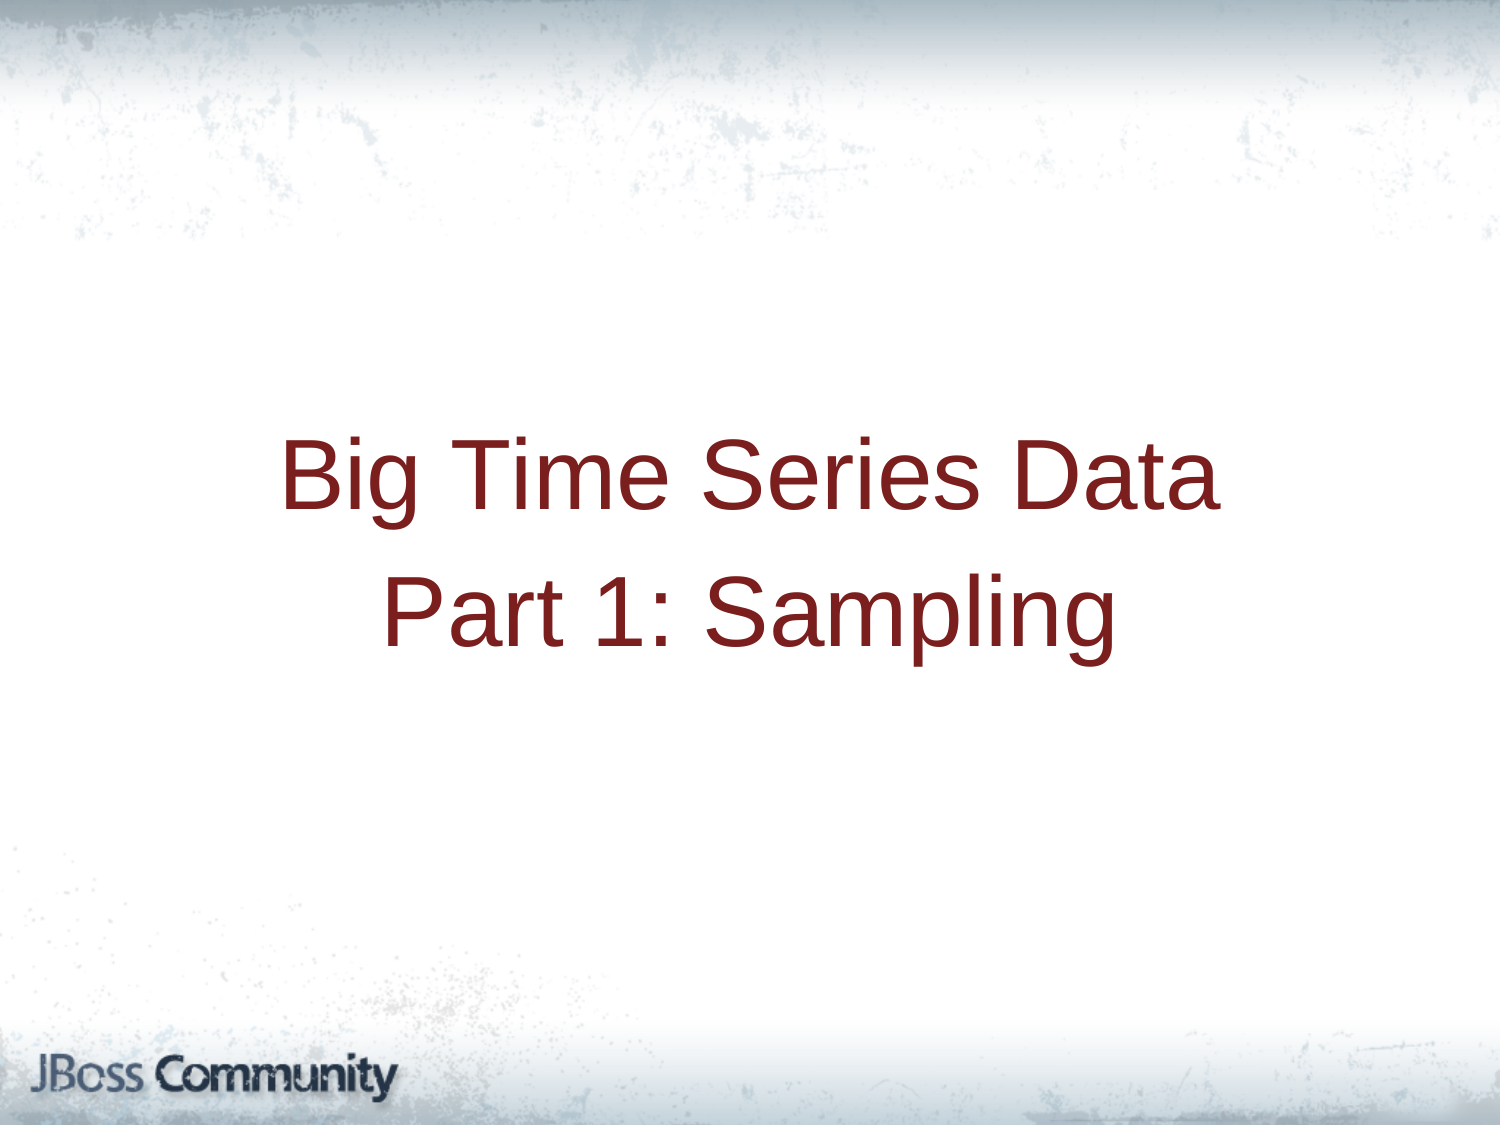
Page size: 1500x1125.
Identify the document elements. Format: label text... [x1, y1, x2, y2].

picture [0, 0, 1500, 1125]
subtitle Big Time Series Data Part 1: Sampling [112, 76, 1388, 1001]
